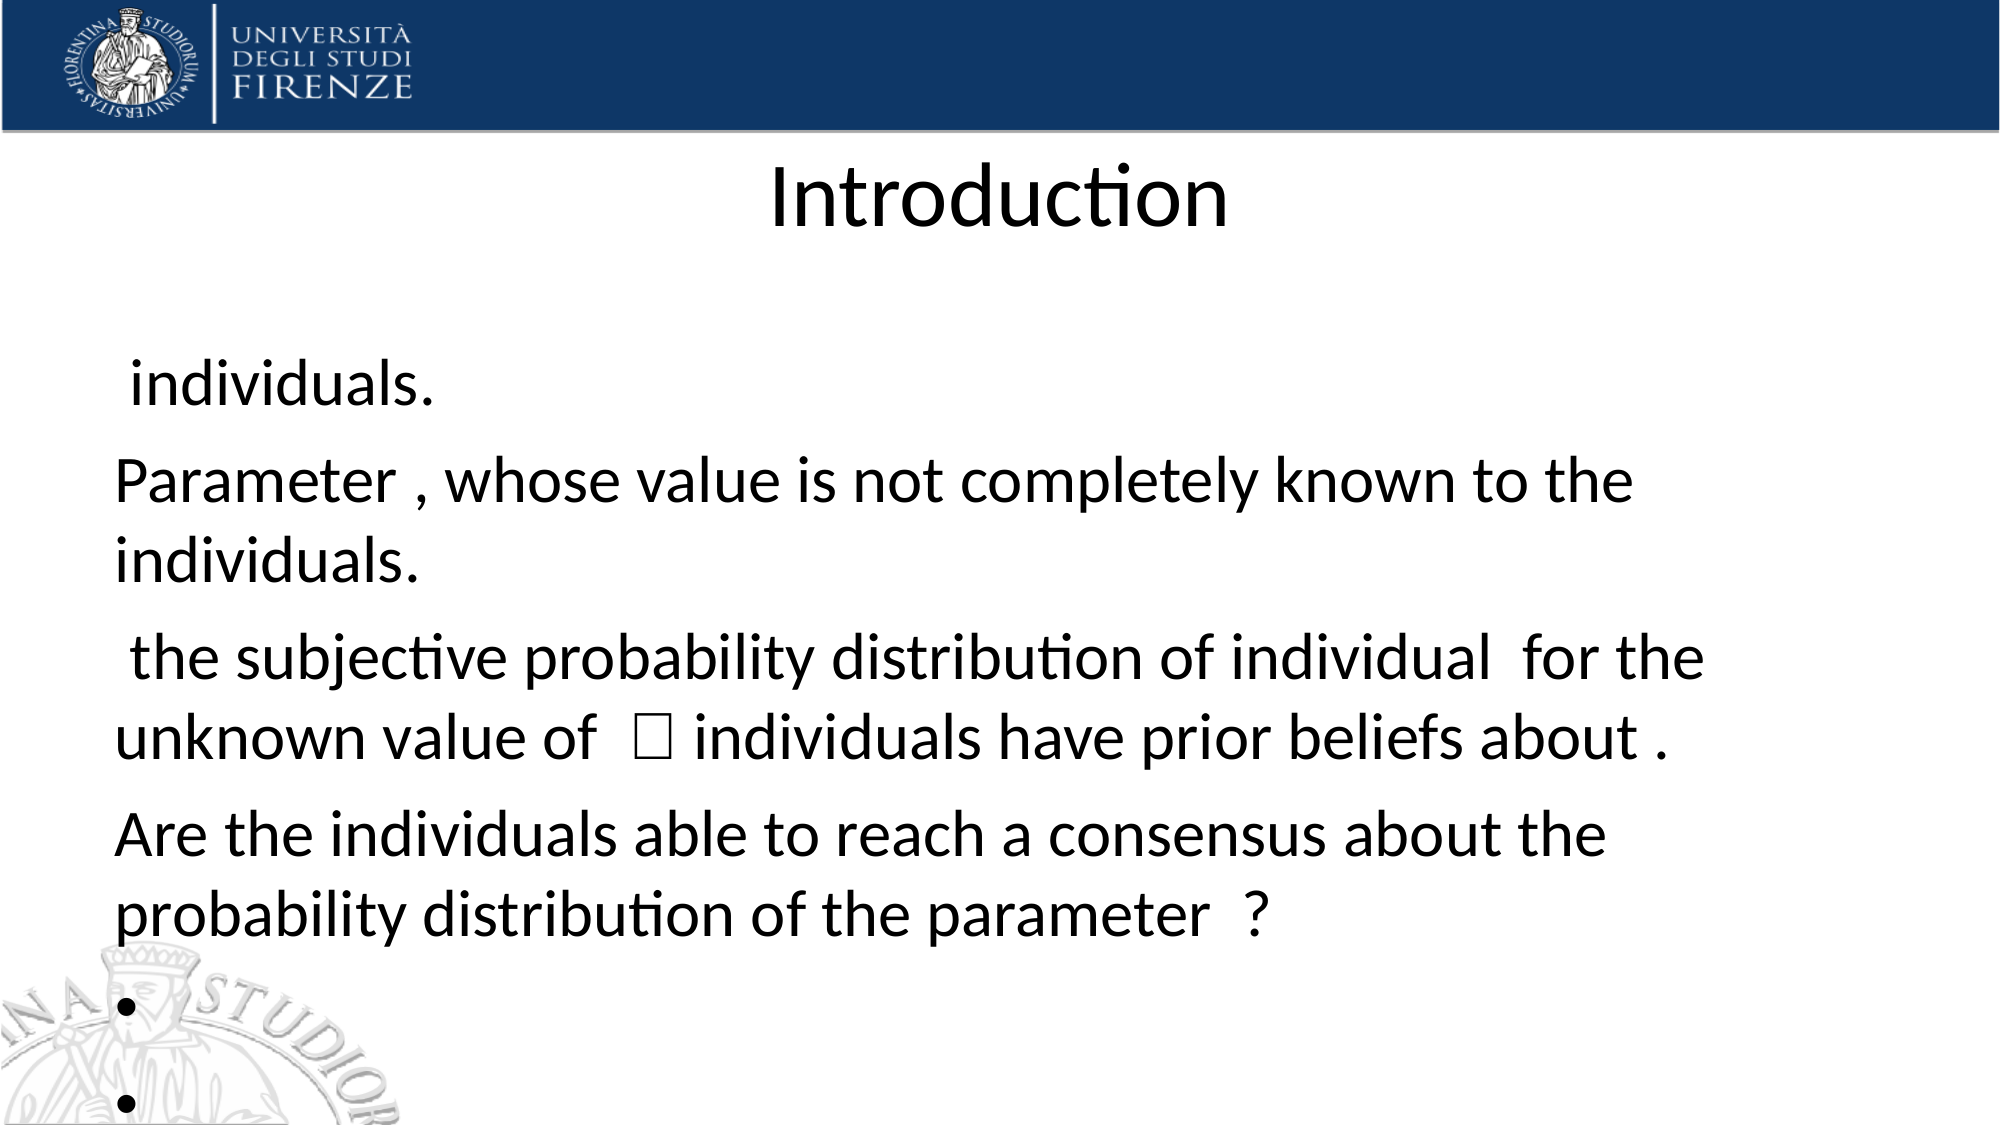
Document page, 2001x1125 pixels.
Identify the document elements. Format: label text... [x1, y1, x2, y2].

list individuals. Parameter , whose value is not completely known to the individuals. the subjective probability distribution of individual for the unknown value of  individuals have prior beliefs about . Are the individuals able to reach a consensus about the probability distribution of the parameter ? [99, 331, 1900, 1075]
title Introduction [99, 95, 1900, 284]
